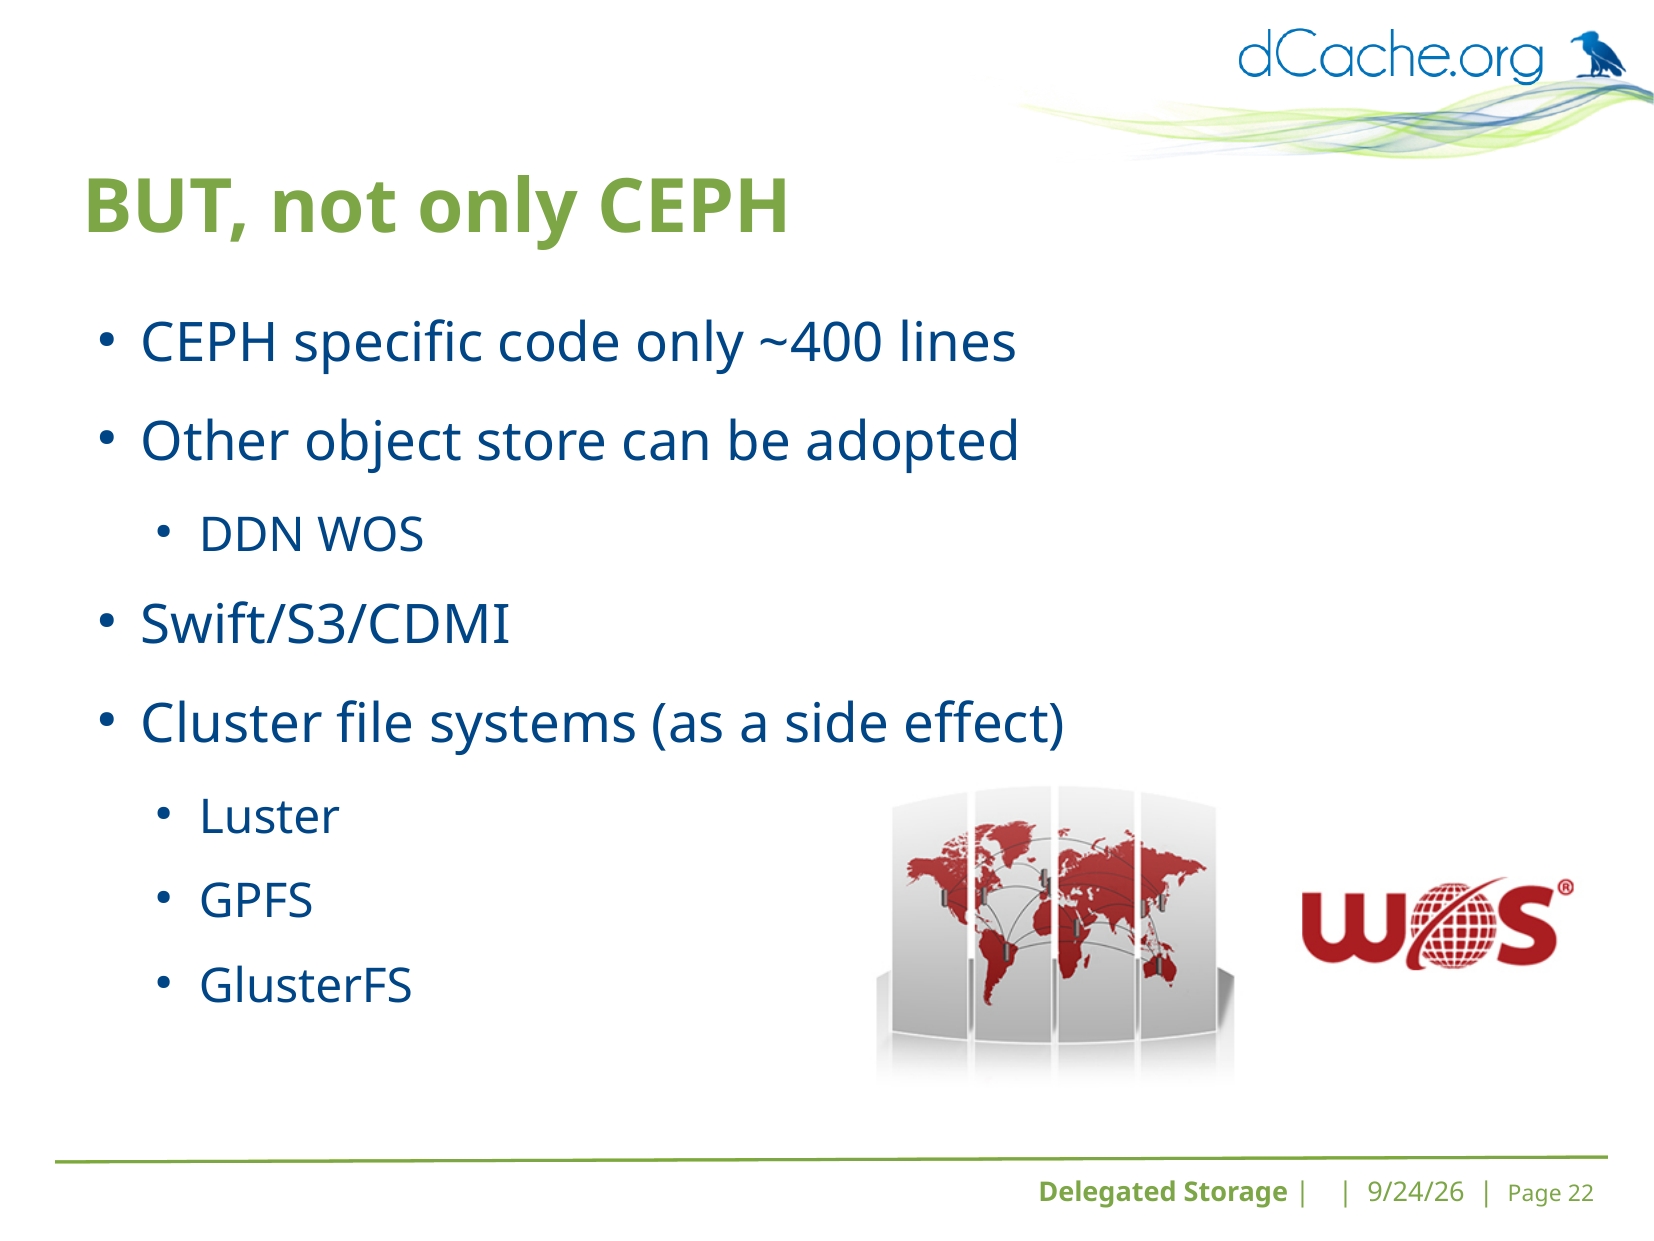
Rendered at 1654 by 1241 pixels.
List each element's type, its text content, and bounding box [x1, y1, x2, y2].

picture [956, 16, 1654, 169]
list CEPH specific code only ~400 lines Other object store can be adopted DDN WOS Swift/S3/CDMI Cluster file systems (as a side effect) Luster GPFS GlusterFS [82, 302, 1571, 1023]
picture [870, 760, 1591, 1111]
title BUT, not only CEPH [82, 155, 1605, 252]
